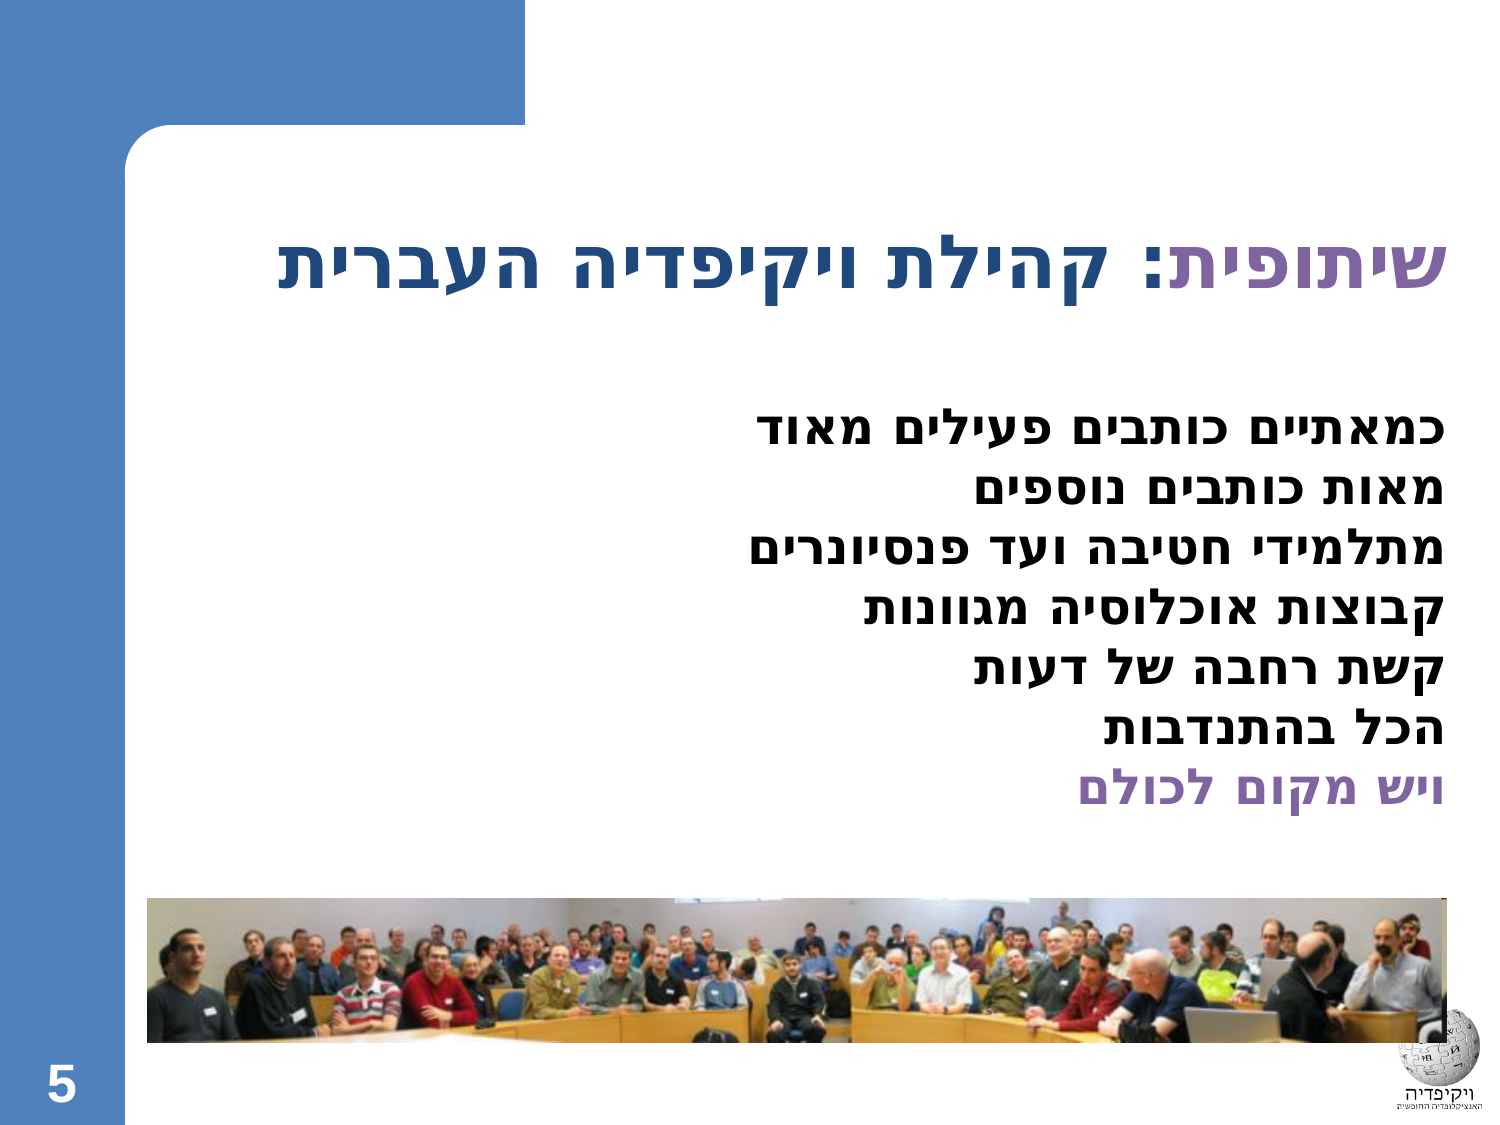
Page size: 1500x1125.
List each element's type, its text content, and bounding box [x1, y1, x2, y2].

slide_number <number> [13, 363, 111, 1121]
list כמאתיים כותבים פעילים מאוד מאות כותבים נוספים מתלמידי חטיבה ועד פנסיונרים קבוצות אוכלוסיה מגוונות קשת רחבה של דעות הכל בהתנדבות ויש מקום לכולם [150, 387, 1463, 1000]
picture [147, 898, 1484, 1110]
title שיתופית: קהילת ויקיפדיה העברית [150, 125, 1463, 313]
